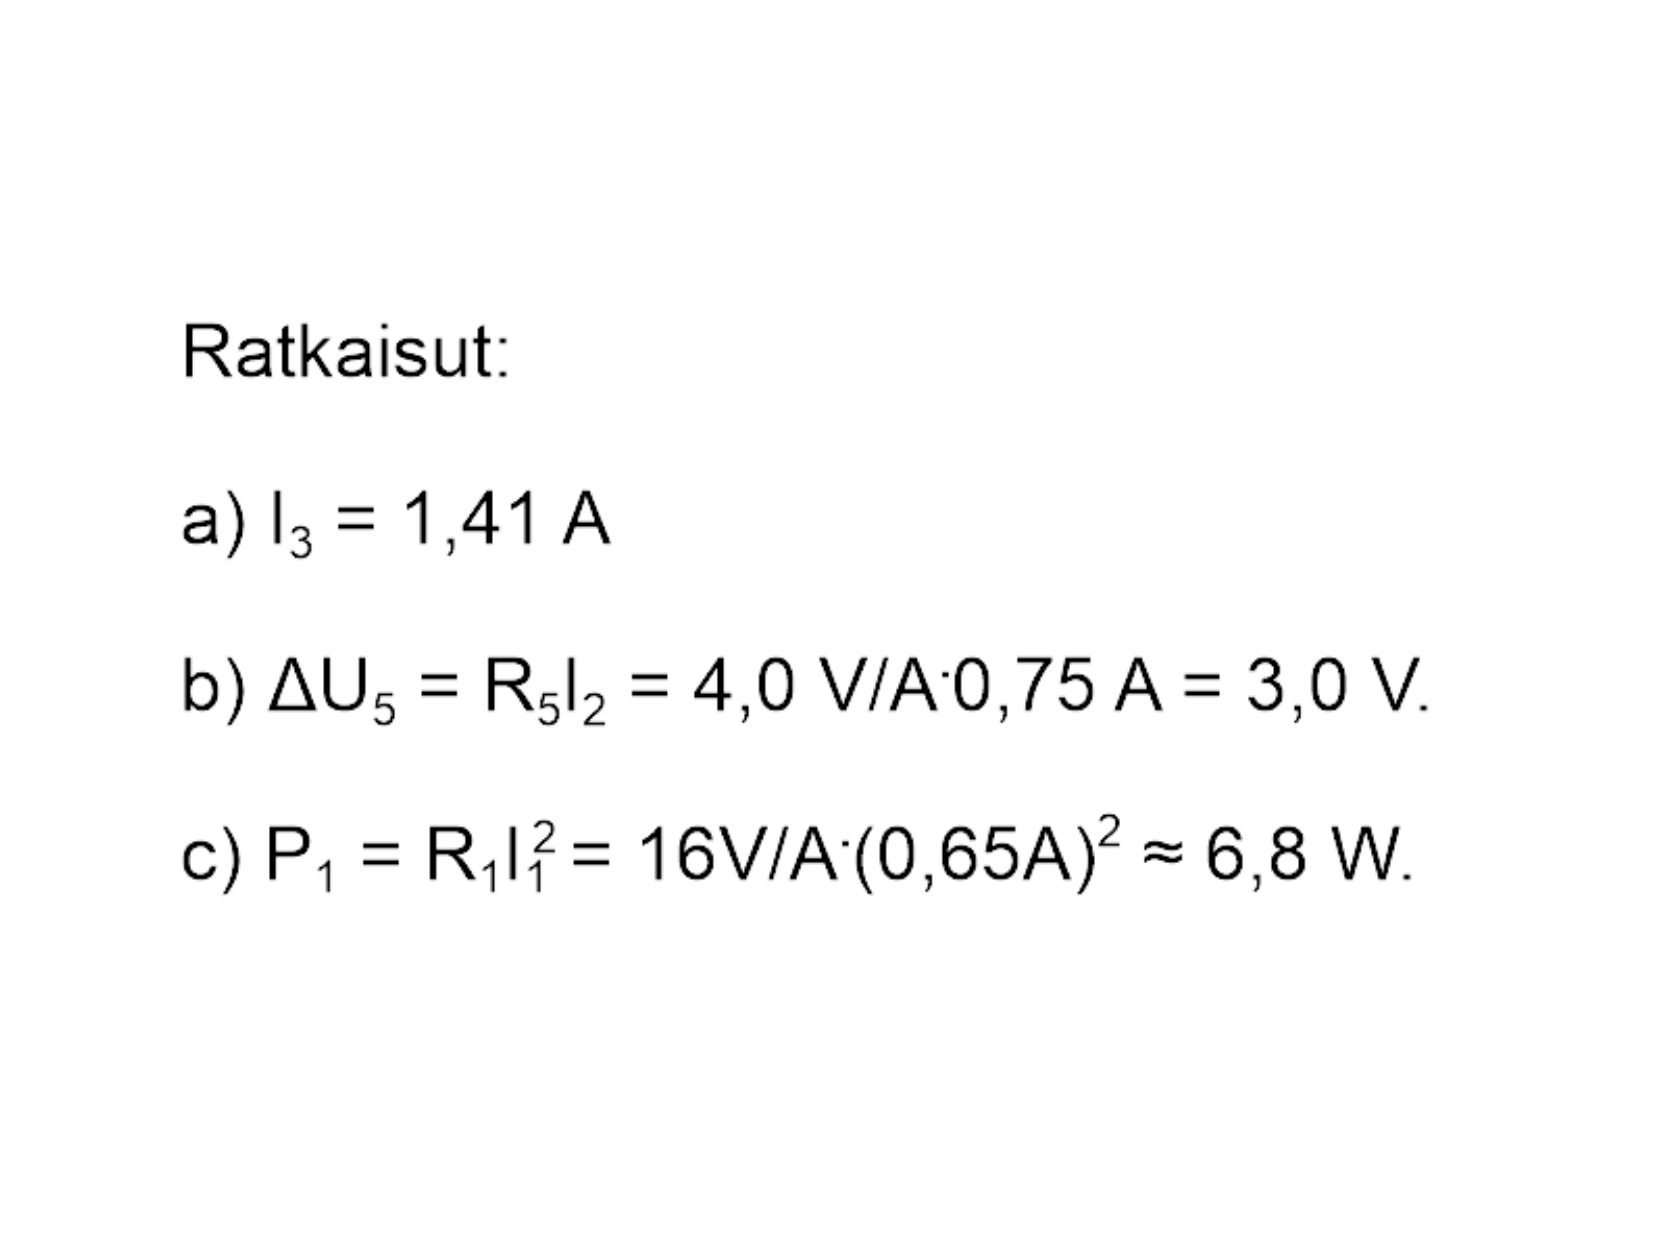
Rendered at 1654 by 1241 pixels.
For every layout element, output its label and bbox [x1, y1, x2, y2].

picture [118, 212, 1497, 959]
